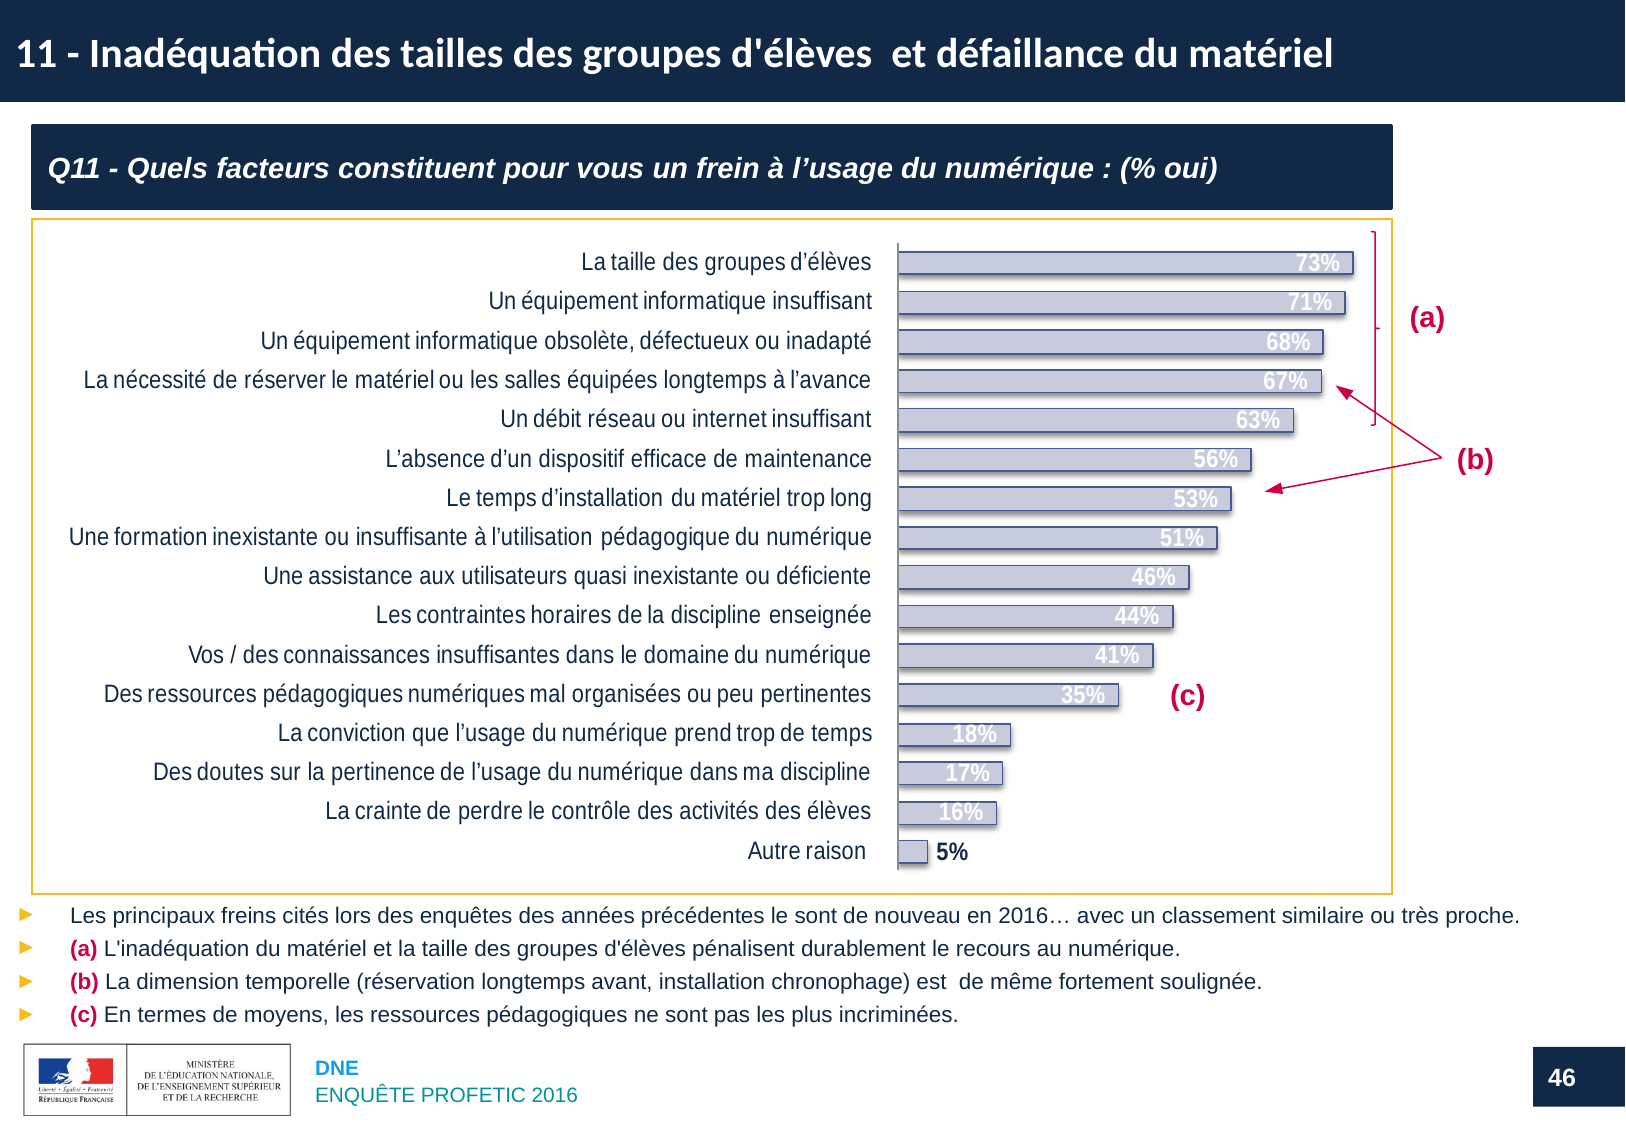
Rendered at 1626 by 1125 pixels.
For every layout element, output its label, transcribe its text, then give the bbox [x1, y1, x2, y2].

title 11 - Inadéquation des tailles des groupes d'élèves et défaillance du matériel [0, 0, 1625, 102]
picture [32, 219, 1392, 893]
text_box (c) [1155, 668, 1223, 720]
list Les principaux freins cités lors des enquêtes des années précédentes le sont de nouveau en 2016… avec un classement similaire ou très proche. (a) L'inadéquation du matériel et la taille des groupes d'élèves pénalisent durablement le recours au numérique. (b) La dimension temporelle (réservation longtemps avant, installation chronophage) est de même fortement soulignée. (c) En termes de moyens, les ressources pédagogiques ne sont pas les plus incriminées. [0, 893, 1625, 1036]
text_box (b) [1441, 432, 1510, 484]
text_box 46 [1533, 1046, 1625, 1107]
text_box (a) [1394, 290, 1461, 342]
text_box Q11 - Quels facteurs constituent pour vous un frein à l’usage du numérique : (% oui) [33, 125, 1391, 208]
